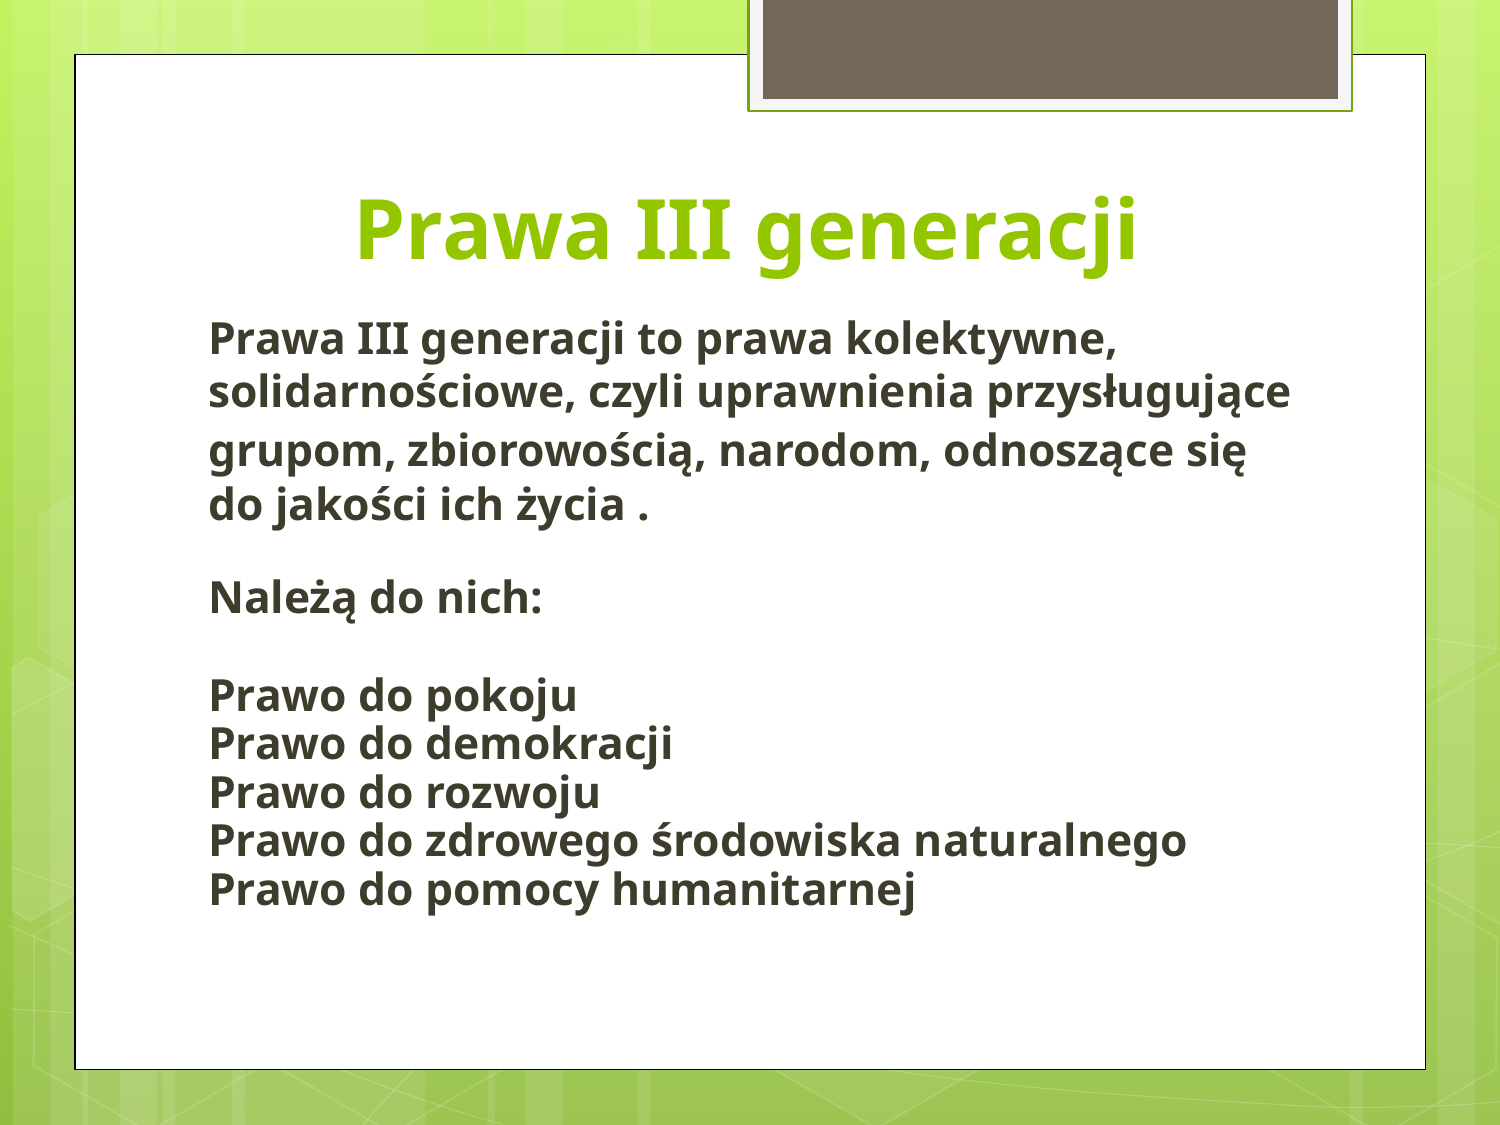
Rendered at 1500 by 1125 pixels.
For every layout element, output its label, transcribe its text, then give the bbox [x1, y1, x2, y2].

title Prawa III generacji [171, 168, 1324, 302]
list Prawa III generacji to prawa kolektywne, solidarnościowe, czyli uprawnienia przysługujące grupom, zbiorowością, narodom, odnoszące się do jakości ich życia . Należą do nich: Prawo do pokoju Prawo do demokracji Prawo do rozwoju Prawo do zdrowego środowiska naturalnego Prawo do pomocy humanitarnej [171, 302, 1329, 957]
